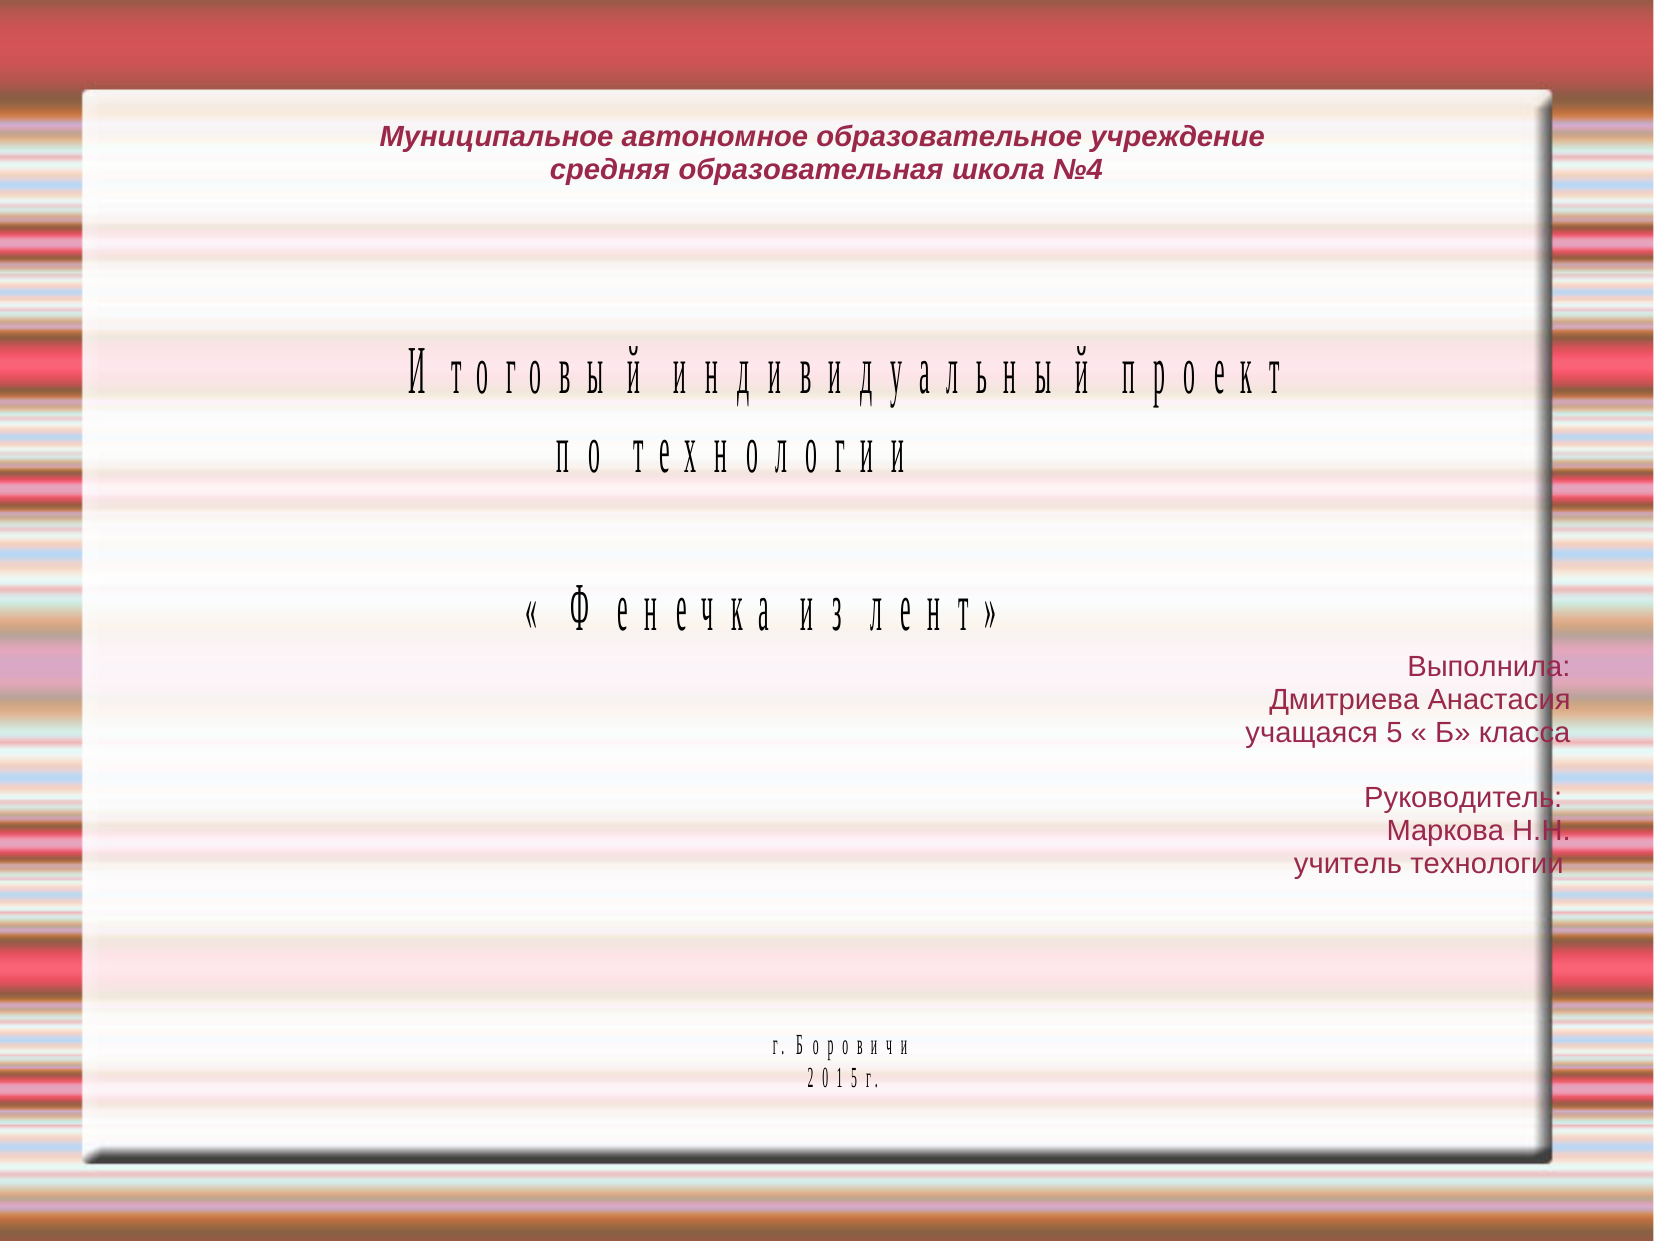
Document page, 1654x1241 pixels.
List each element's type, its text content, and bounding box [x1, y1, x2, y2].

title Муниципальное автономное образовательное учреждение средняя образовательная школа №4 [82, 49, 1571, 257]
subtitle Выполнила: Дмитриева Анастасия учащаяся 5 « Б» класса Руководитель: Маркова Н.Н. учитель технологии [82, 290, 1571, 1109]
picture [0, 0, 1654, 1241]
